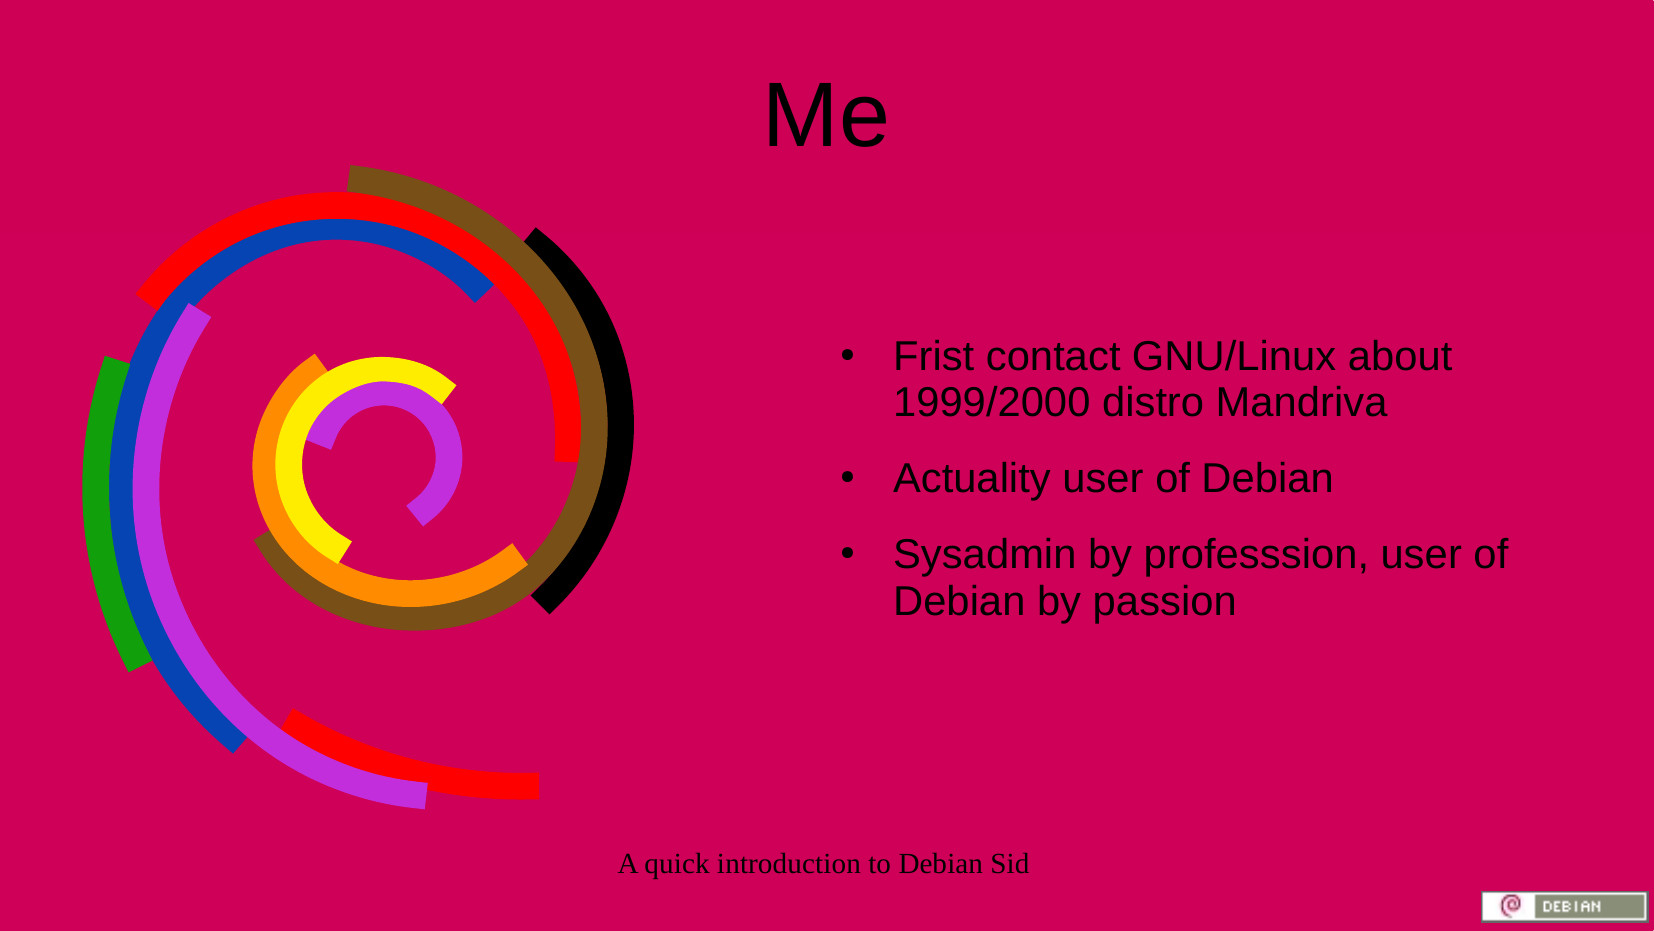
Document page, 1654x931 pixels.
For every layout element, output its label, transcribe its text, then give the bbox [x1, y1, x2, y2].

list Frist contact GNU/Linux about 1999/2000 distro Mandriva Actuality user of Debian Sysadmin by professsion, user of Debian by passion [822, 256, 1610, 743]
picture [1481, 891, 1649, 923]
picture [30, 17, 688, 931]
title Me [688, 37, 1571, 193]
